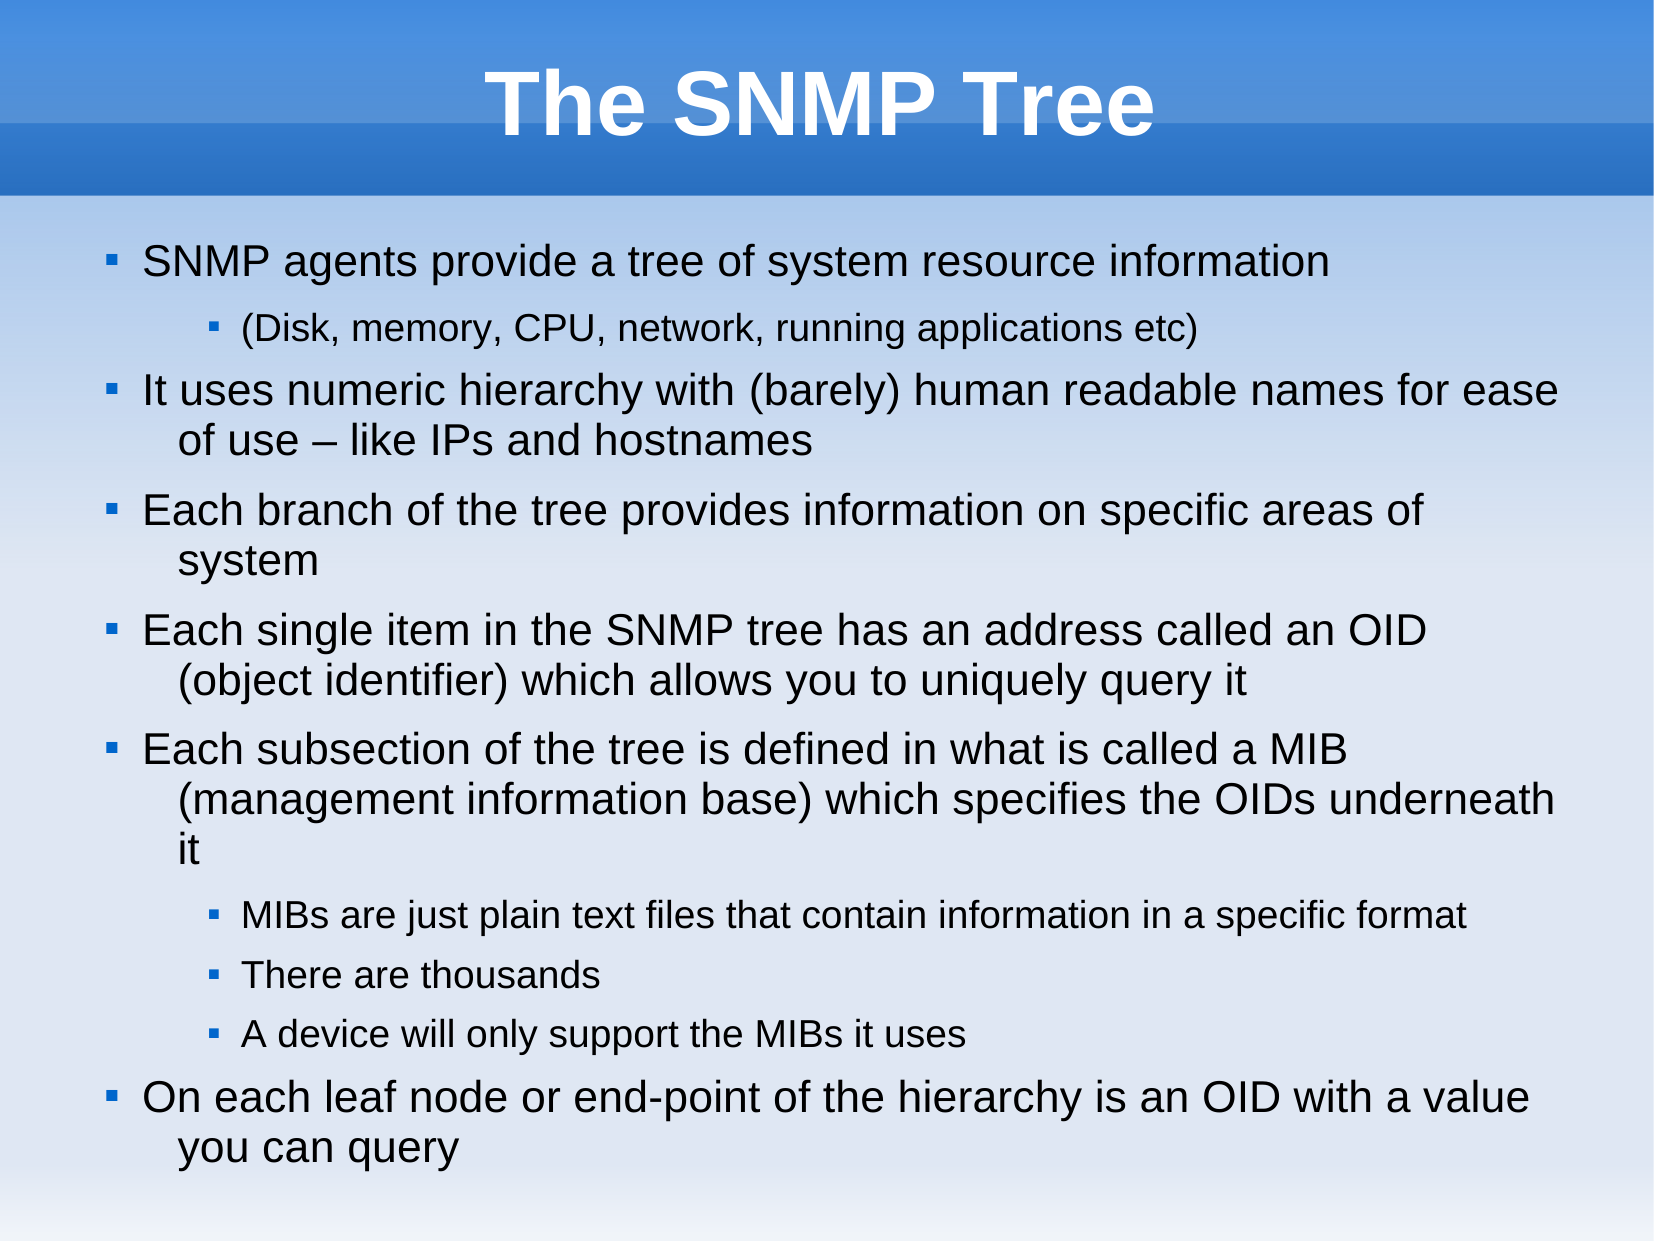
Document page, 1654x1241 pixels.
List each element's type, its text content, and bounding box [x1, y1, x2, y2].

picture [0, 0, 1654, 1241]
list SNMP agents provide a tree of system resource information (Disk, memory, CPU, network, running applications etc) It uses numeric hierarchy with (barely) human readable names for ease of use – like IPs and hostnames Each branch of the tree provides information on specific areas of system Each single item in the SNMP tree has an address called an OID (object identifier) which allows you to uniquely query it Each subsection of the tree is defined in what is called a MIB (management information base) which specifies the OIDs underneath it MIBs are just plain text files that contain information in a specific format There are thousands A device will only support the MIBs it uses On each leaf node or end-point of the hierarchy is an OID with a value you can query [82, 236, 1571, 1182]
text_box [841, 696, 872, 790]
title The SNMP Tree [76, 0, 1565, 208]
